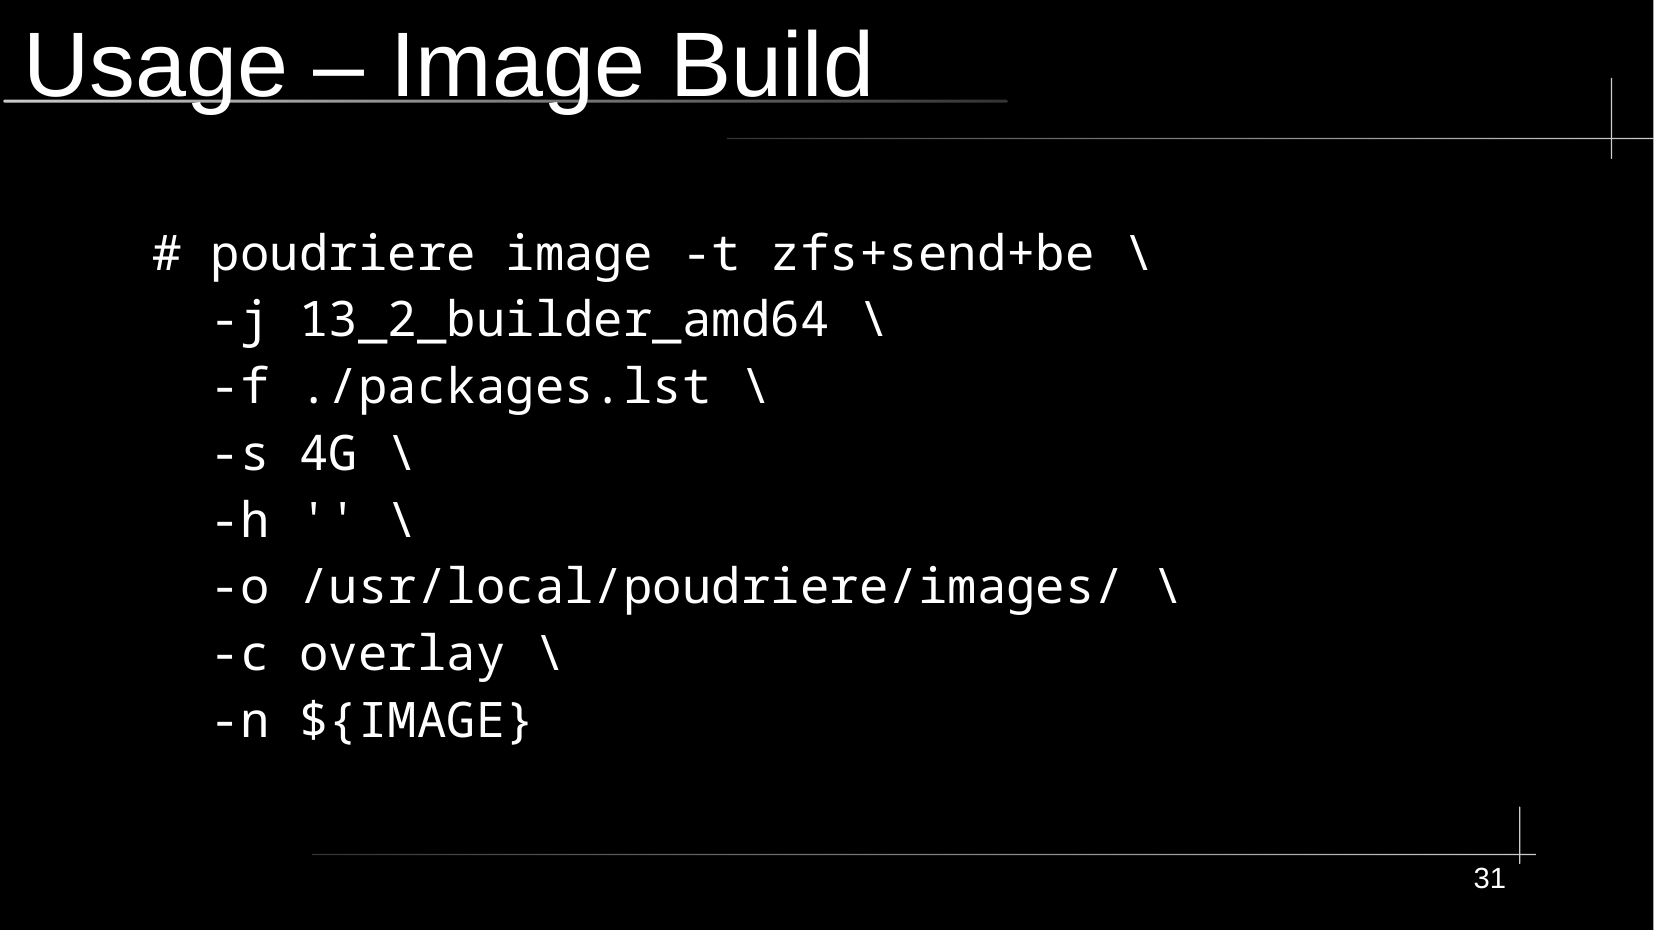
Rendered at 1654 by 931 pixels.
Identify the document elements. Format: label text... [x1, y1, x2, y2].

title Usage – Image Build [23, 11, 1589, 119]
list # poudriere image -t zfs+send+be \ -j 13_2_builder_amd64 \ -f ./packages.lst \ -s 4G \ -h '' \ -o /usr/local/poudriere/images/ \ -c overlay \ -n ${IMAGE} [82, 217, 1571, 758]
